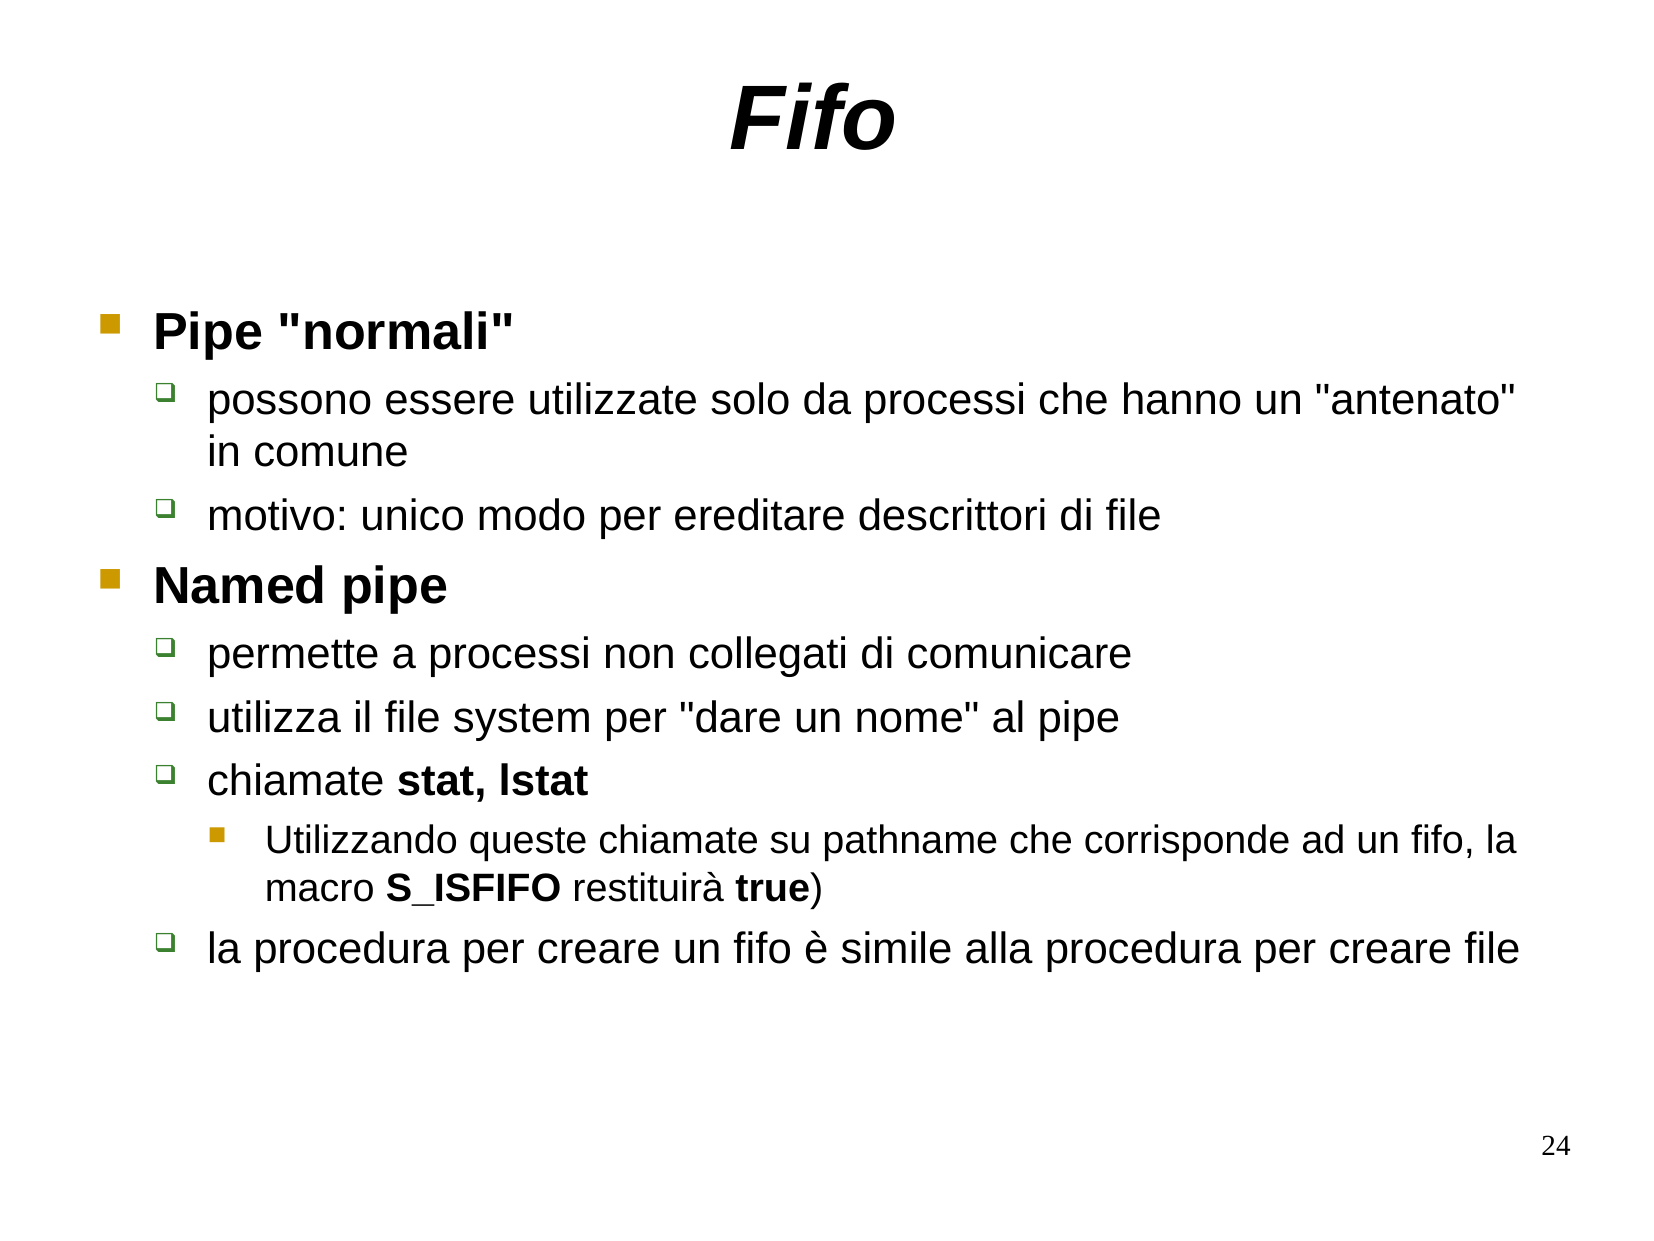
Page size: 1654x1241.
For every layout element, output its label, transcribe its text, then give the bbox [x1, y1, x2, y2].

list Pipe "normali" possono essere utilizzate solo da processi che hanno un "antenato" in comune motivo: unico modo per ereditare descrittori di file Named pipe permette a processi non collegati di comunicare utilizza il file system per "dare un nome" al pipe chiamate stat, lstat Utilizzando queste chiamate su pathname che corrisponde ad un fifo, la macro S_ISFIFO restituirà true) la procedura per creare un fifo è simile alla procedura per creare file [82, 289, 1571, 1180]
title Fifo [82, 50, 1571, 257]
